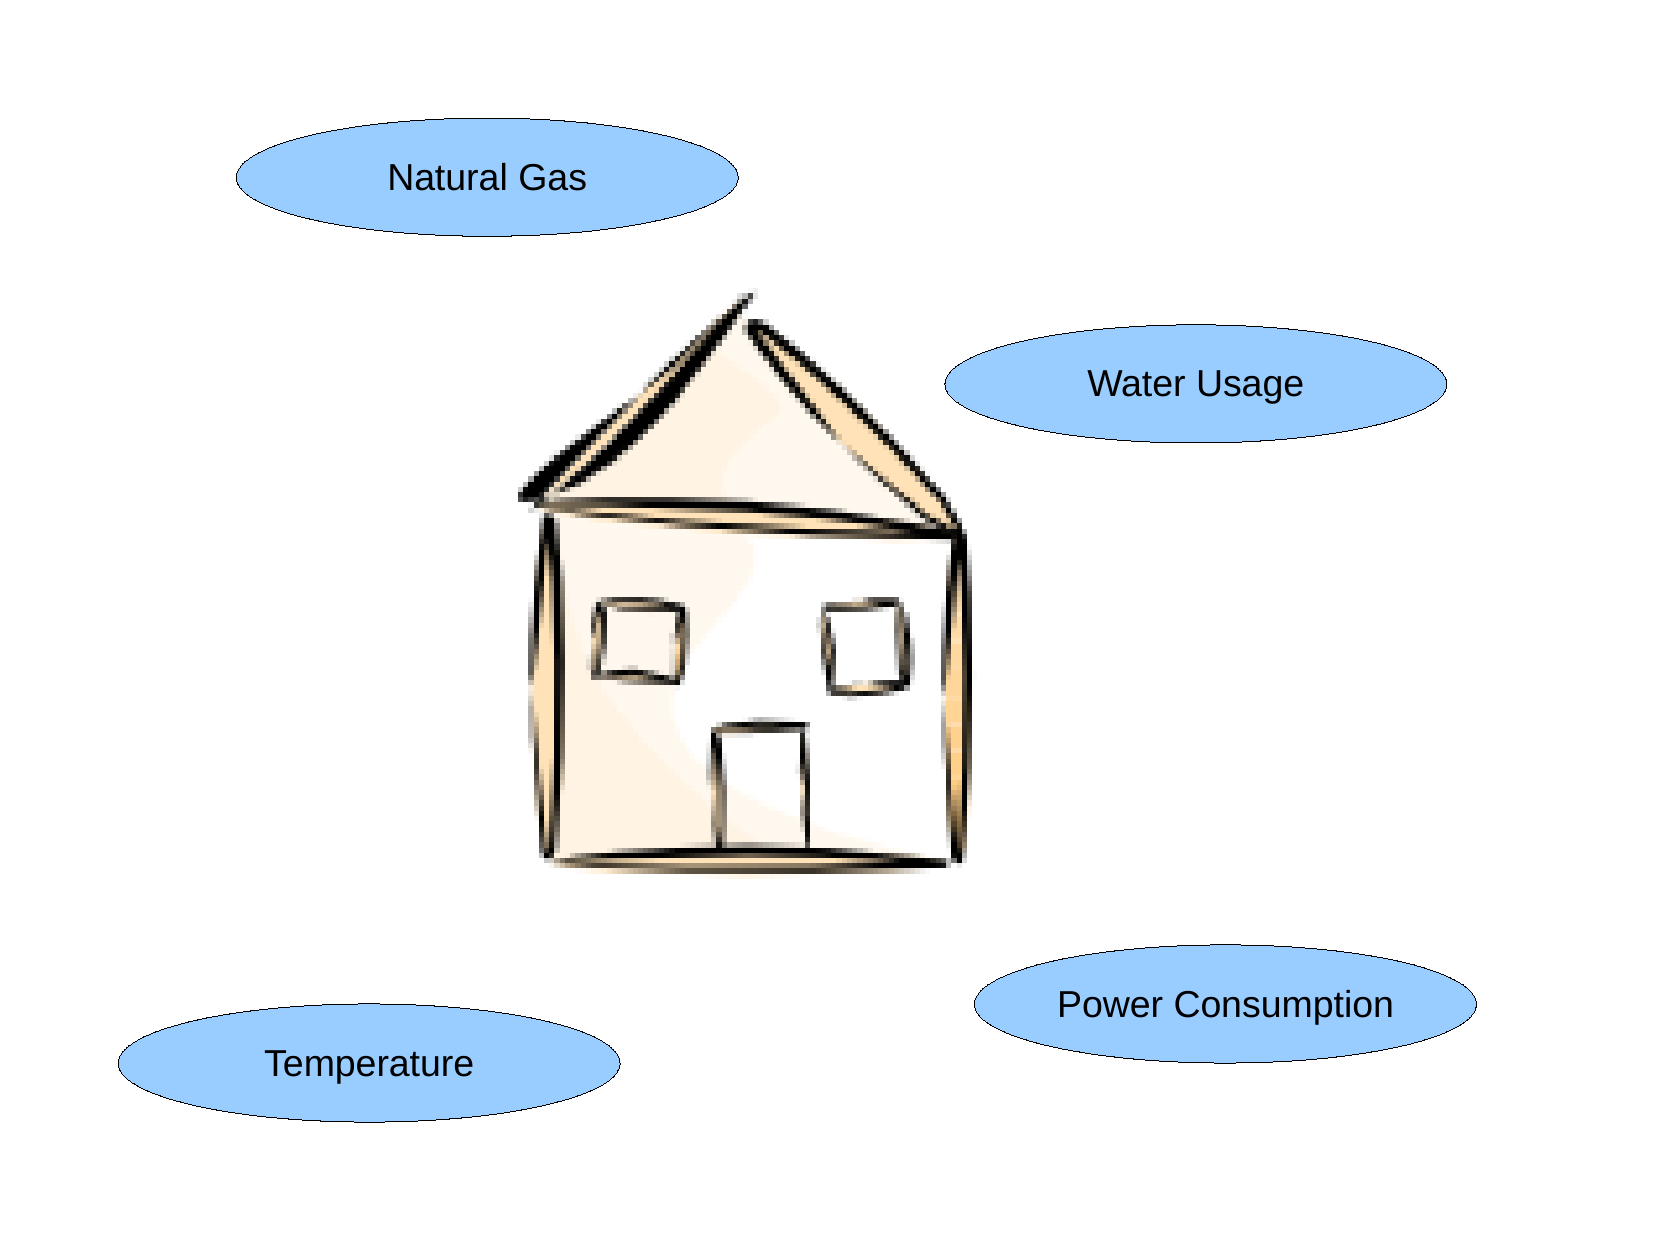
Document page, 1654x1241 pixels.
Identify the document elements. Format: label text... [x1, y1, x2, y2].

text_box Natural Gas [236, 118, 739, 237]
picture [487, 252, 1004, 916]
text_box Water Usage [944, 324, 1447, 443]
text_box Power Consumption [974, 944, 1477, 1064]
text_box Temperature [118, 1003, 621, 1123]
